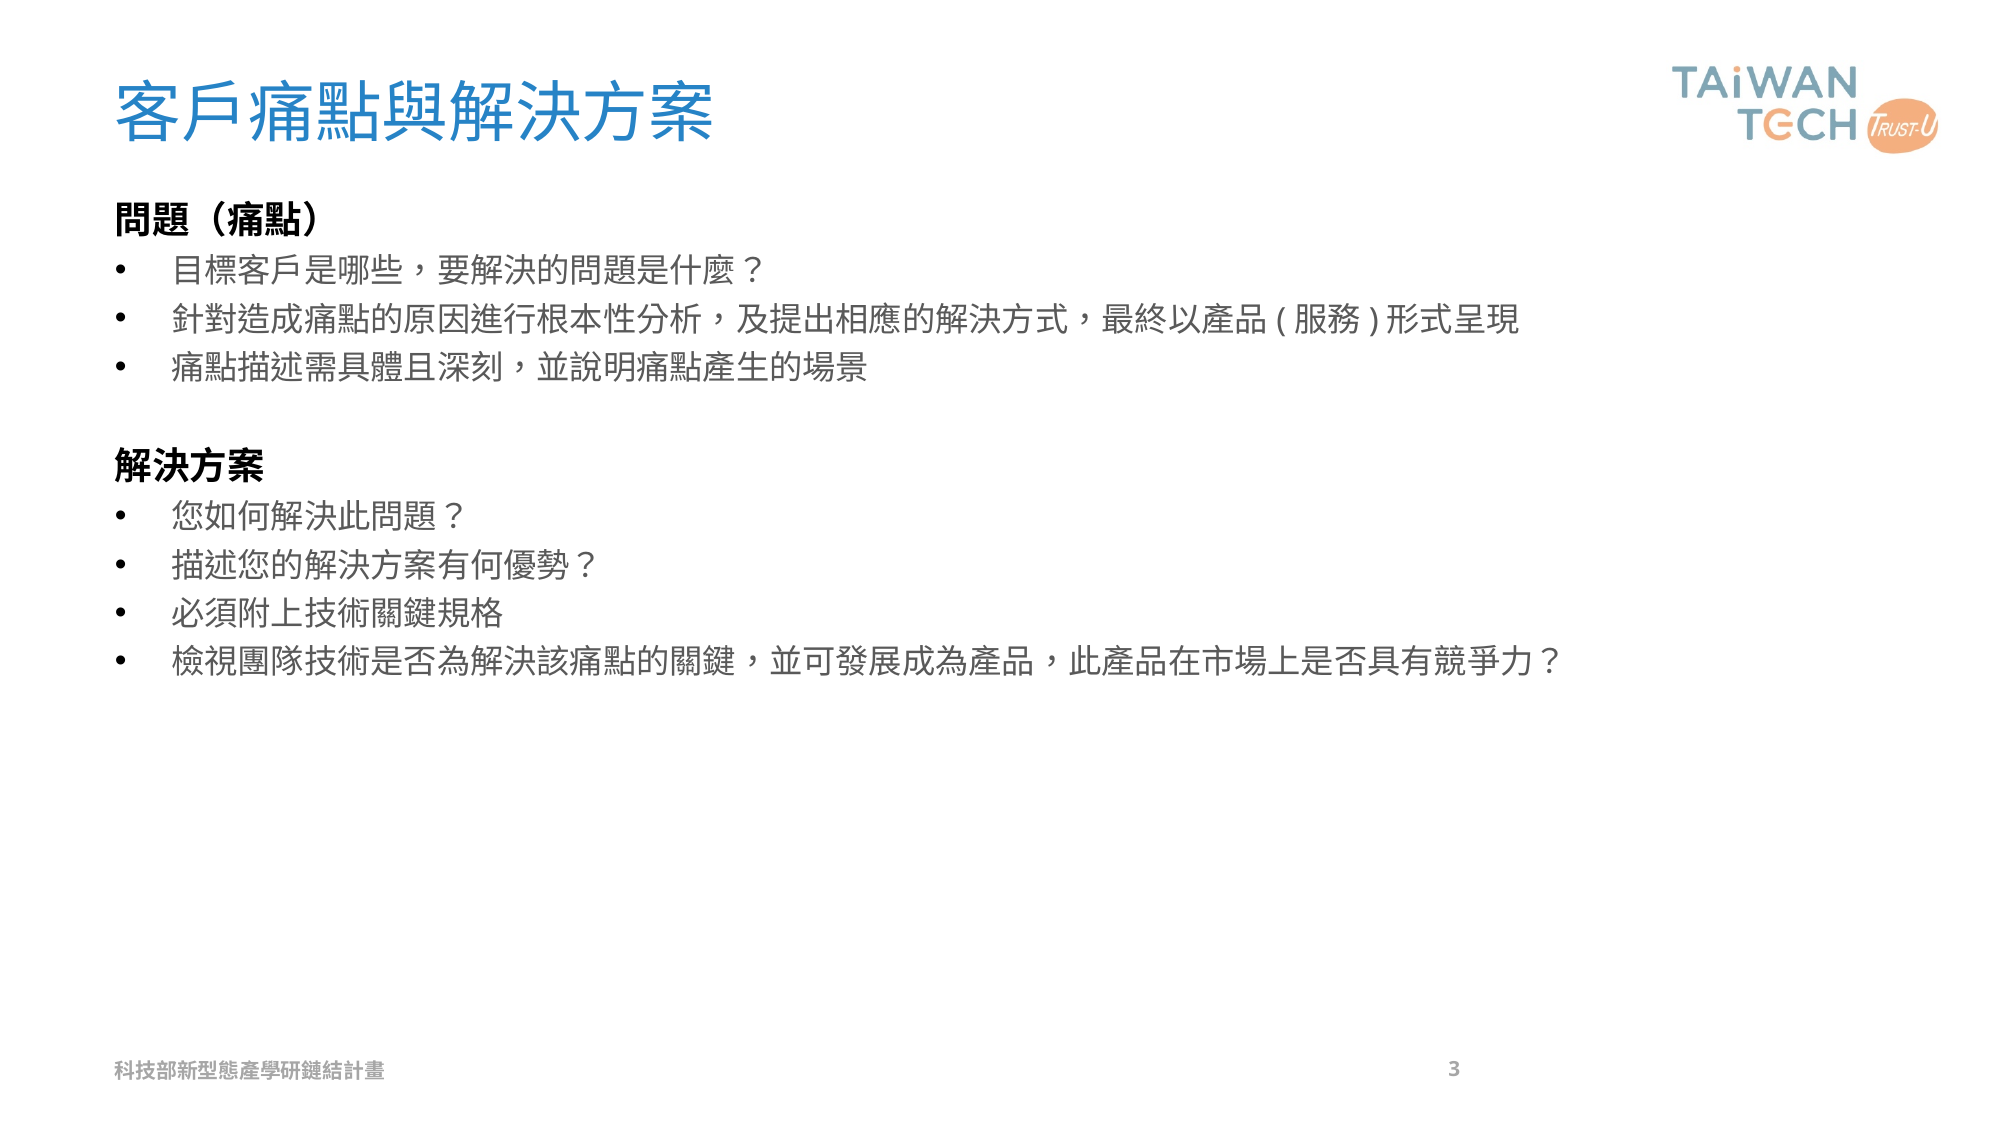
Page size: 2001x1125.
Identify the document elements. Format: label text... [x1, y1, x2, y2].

text_box [1433, 1040, 1900, 1101]
list 問題（痛點） 目標客戶是哪些，要解決的問題是什麼？ 針對造成痛點的原因進行根本性分析，及提出相應的解決方式，最終以產品(服務)形式呈現 痛點描述需具體且深刻，並說明痛點產生的場景 解決方案 您如何解決此問題？ 描述您的解決方案有何優勢？ 必須附上技術關鍵規格 檢視團隊技術是否為解決該痛點的關鍵，並可發展成為產品，此產品在市場上是否具有競爭力？ [99, 188, 1900, 1024]
text_box 科技部新型態產學研鏈結計畫 [99, 1040, 567, 1101]
title 客戶痛點與解決方案 [99, 45, 1900, 174]
